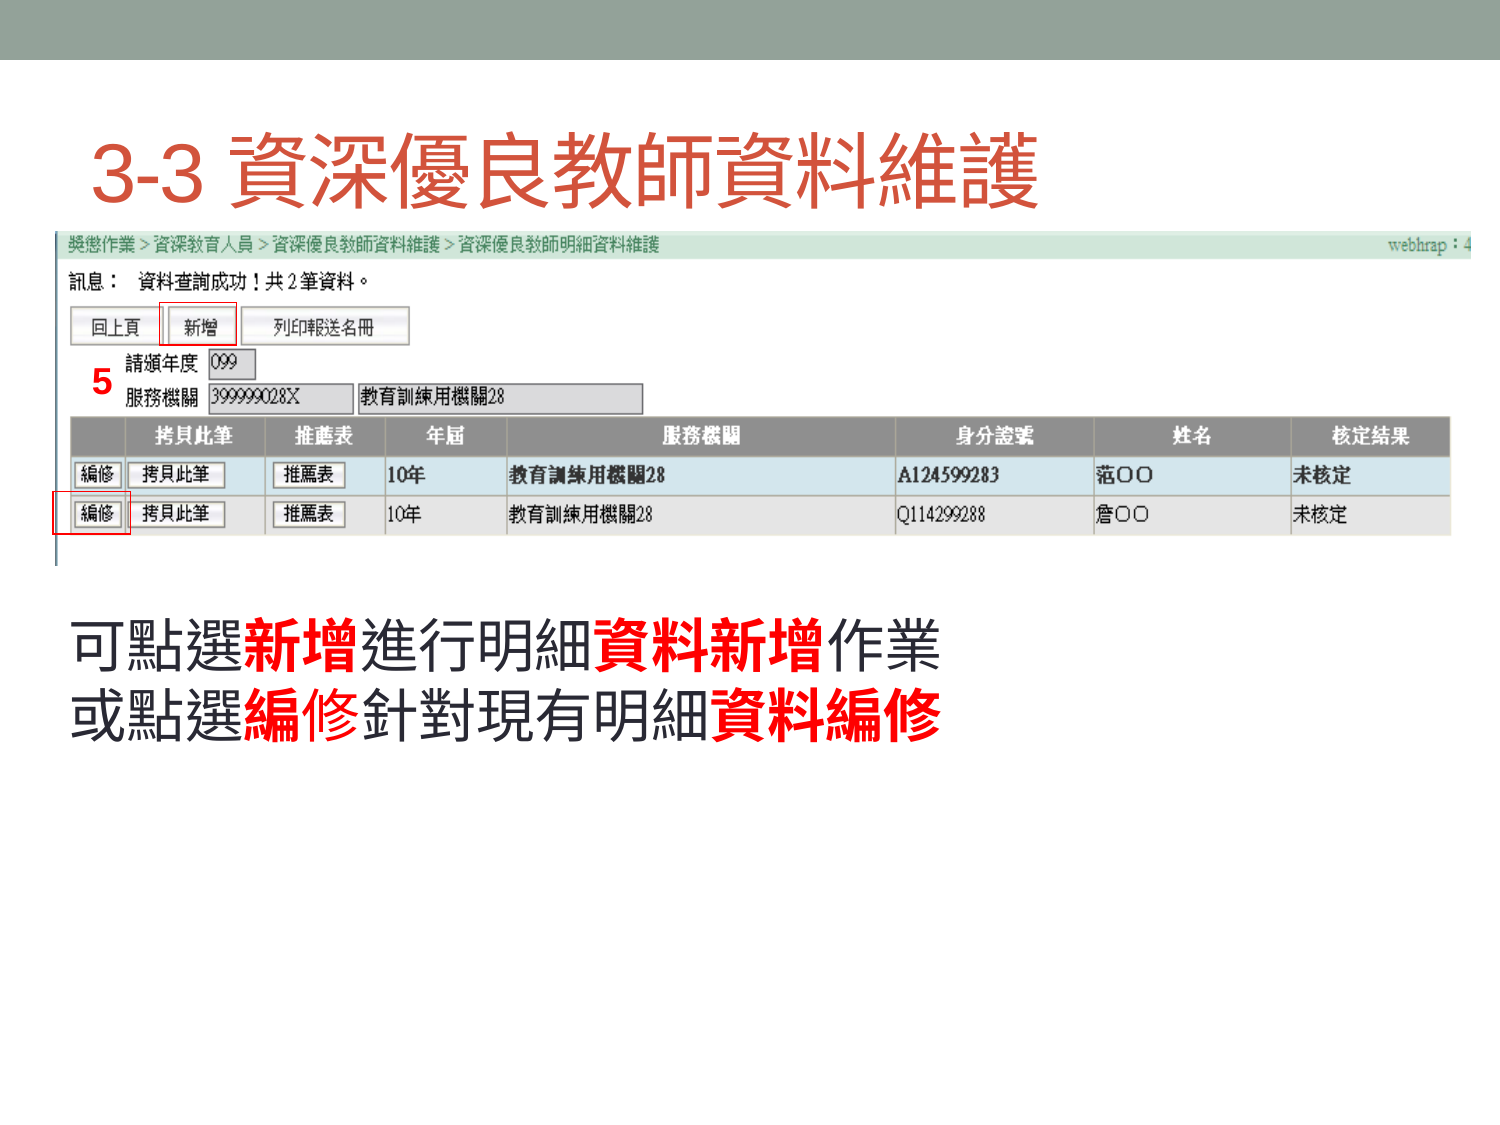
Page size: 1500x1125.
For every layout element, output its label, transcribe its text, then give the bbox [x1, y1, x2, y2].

picture [55, 231, 1471, 566]
text_box 5 [77, 349, 128, 410]
picture [55, 492, 130, 533]
title 3-3資深優良教師資料維護 [75, 87, 1425, 231]
text_box 可點選新增進行明細資料新增作業 或點選編修針對現有明細資料編修 [53, 601, 958, 757]
